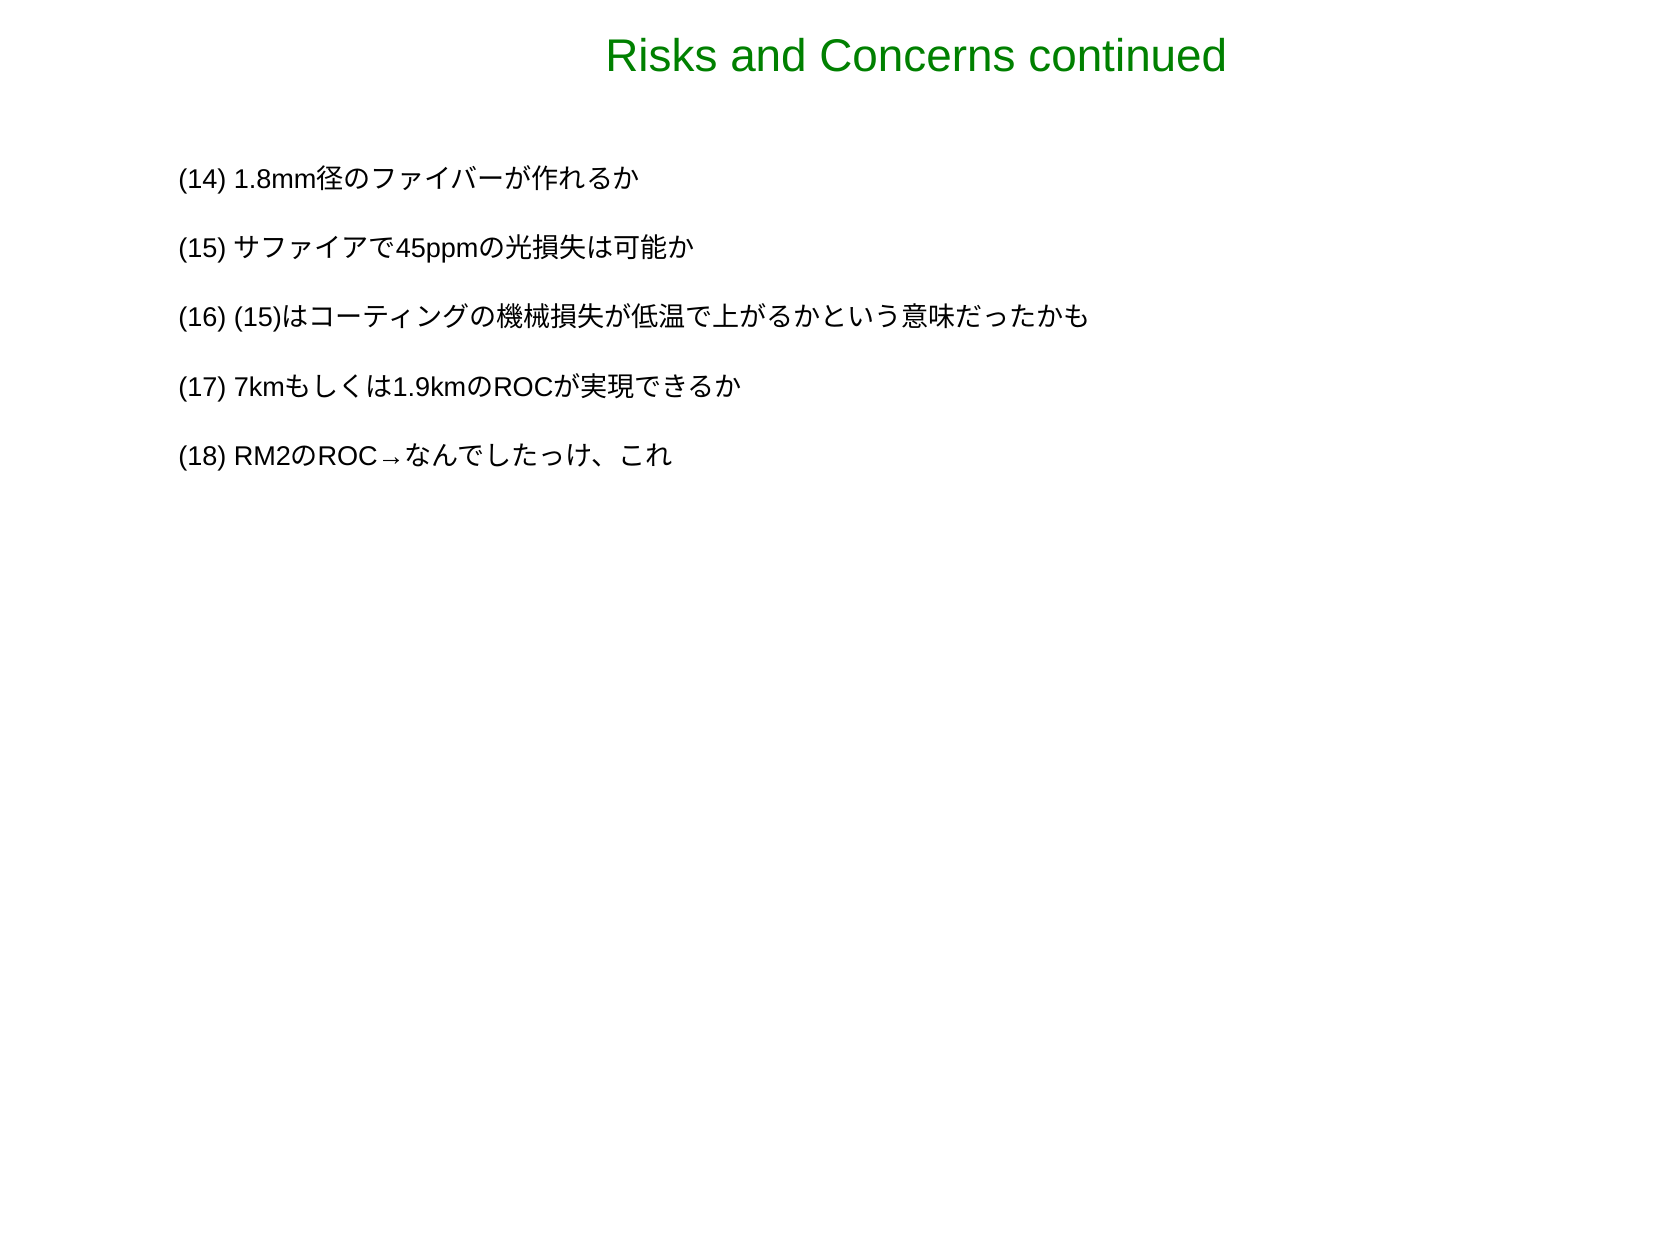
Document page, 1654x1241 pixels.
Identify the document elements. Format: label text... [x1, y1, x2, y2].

text_box Risks and Concerns continued [590, 22, 1243, 89]
text_box (14) 1.8mm径のファイバーが作れるか (15) サファイアで45ppmの光損失は可能か (16) (15)はコーティングの機械損失が低温で上がるかという意味だったかも (17) 7kmもしくは1.9kmのROCが実現できるか (18) RM2のROC→なんでしたっけ、これ [163, 149, 1107, 432]
